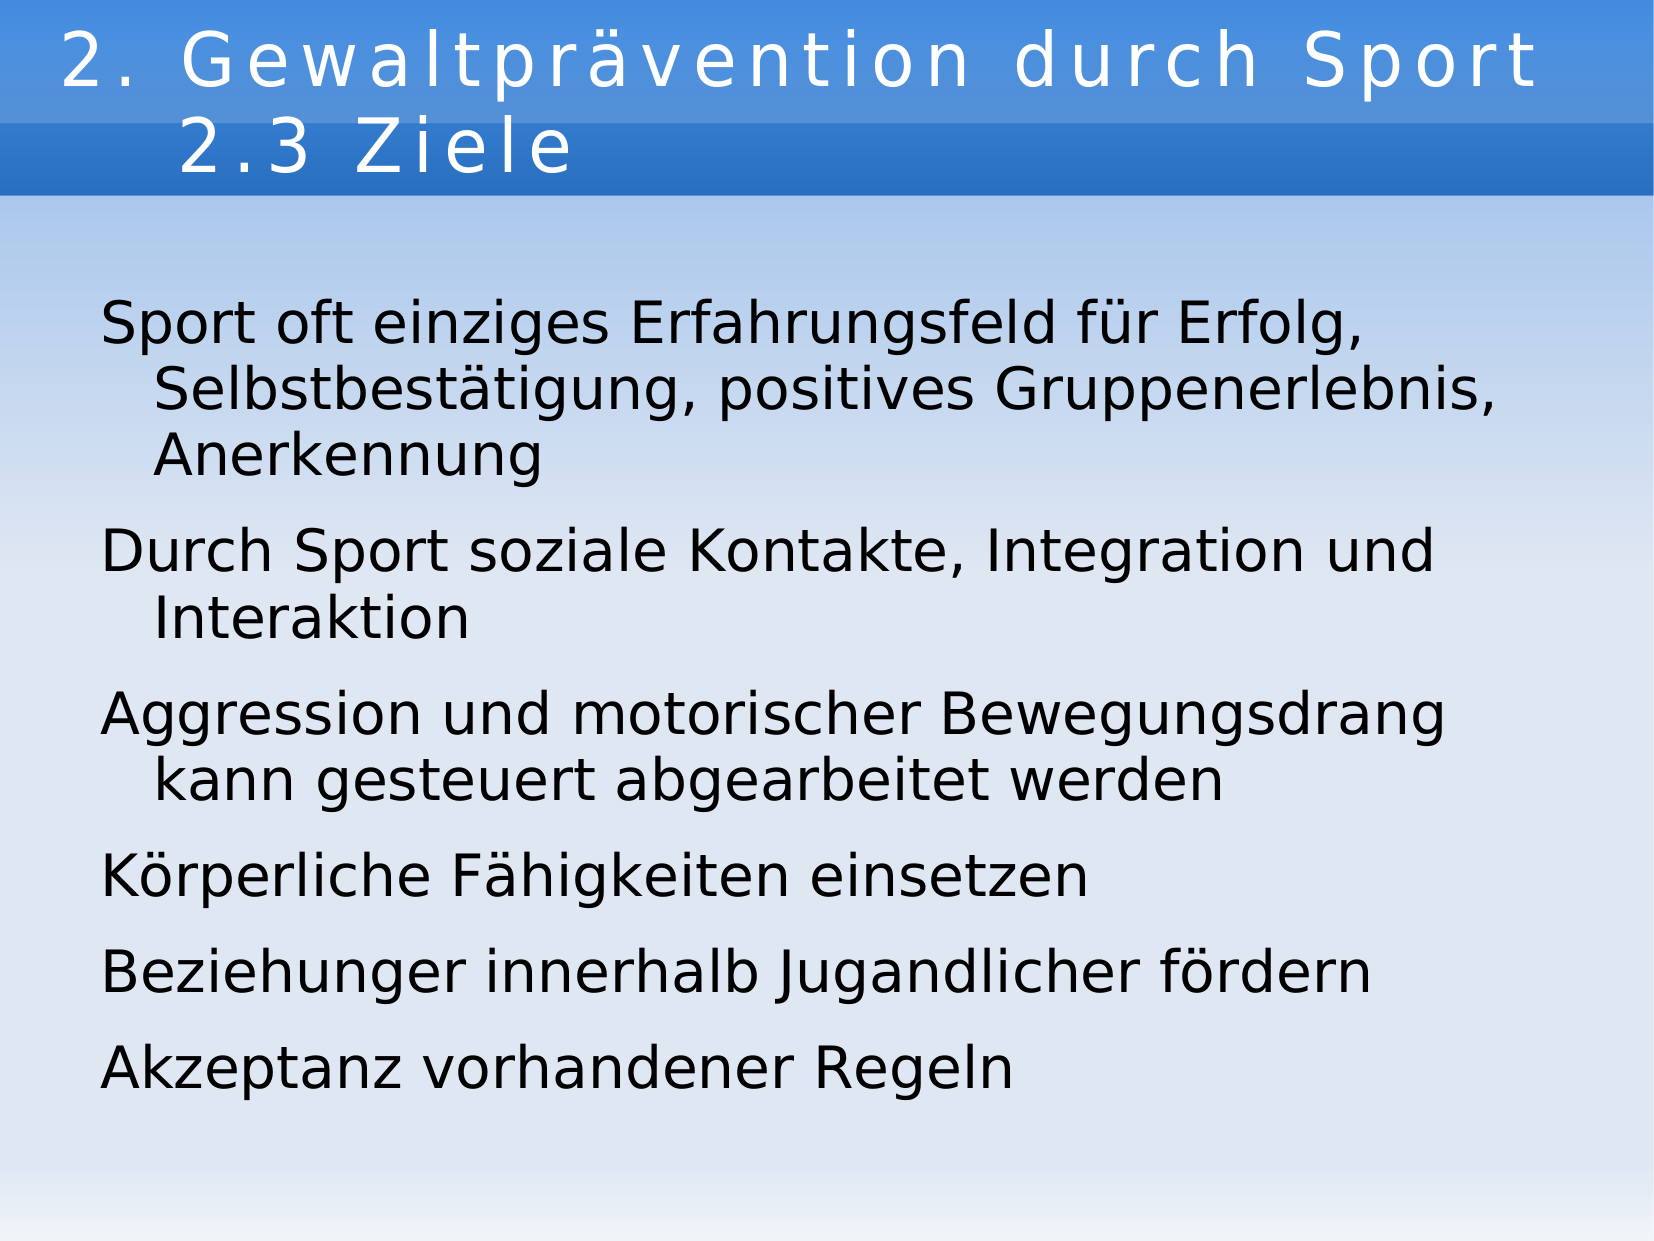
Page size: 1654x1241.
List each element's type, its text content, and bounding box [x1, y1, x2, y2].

picture [0, 0, 1654, 1241]
list Sport oft einziges Erfahrungsfeld für Erfolg, Selbstbestätigung, positives Gruppenerlebnis, Anerkennung Durch Sport soziale Kontakte, Integration und Interaktion Aggression und motorischer Bewegungsdrang kann gesteuert abgearbeitet werden Körperliche Fähigkeiten einsetzen Beziehunger innerhalb Jugandlicher fördern Akzeptanz vorhandener Regeln [82, 290, 1571, 1124]
title 2. Gewaltprävention durch Sport 2.3 Ziele [59, 15, 1625, 192]
